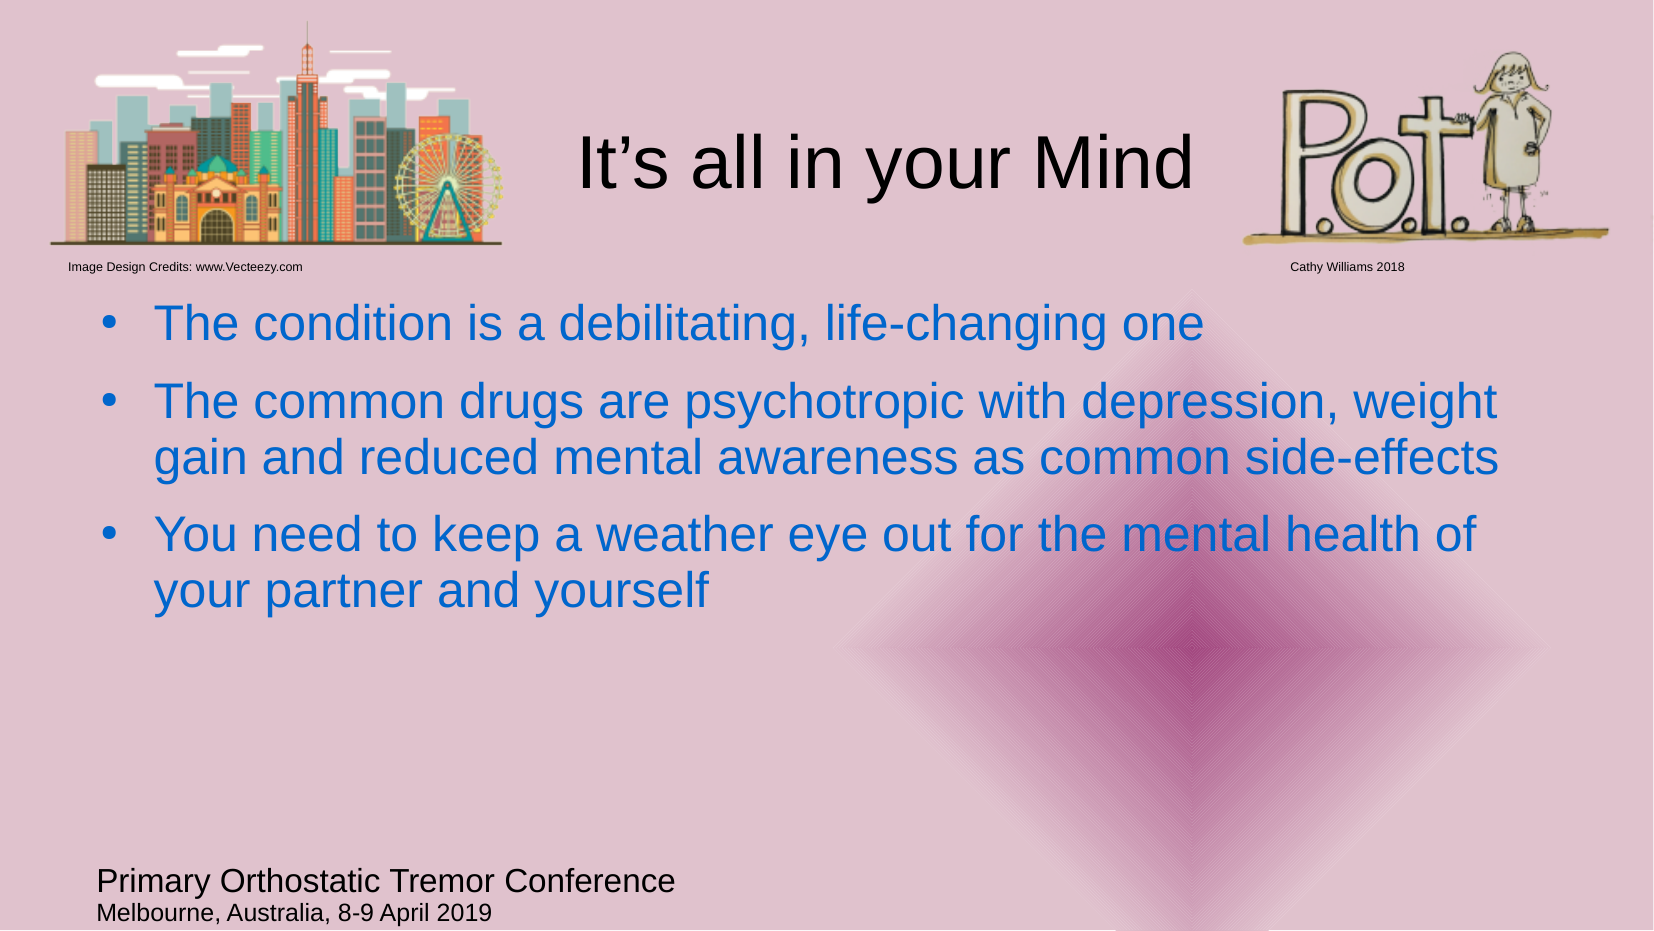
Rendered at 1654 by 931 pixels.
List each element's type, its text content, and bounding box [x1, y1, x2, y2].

title It’s all in your Mind [507, 72, 1264, 254]
picture [1204, 0, 1654, 313]
picture [41, 14, 514, 254]
list The condition is a debilitating, life-changing one The common drugs are psychotropic with depression, weight gain and reduced mental awareness as common side-effects You need to keep a weather eye out for the mental health of your partner and yourself [82, 295, 1571, 851]
